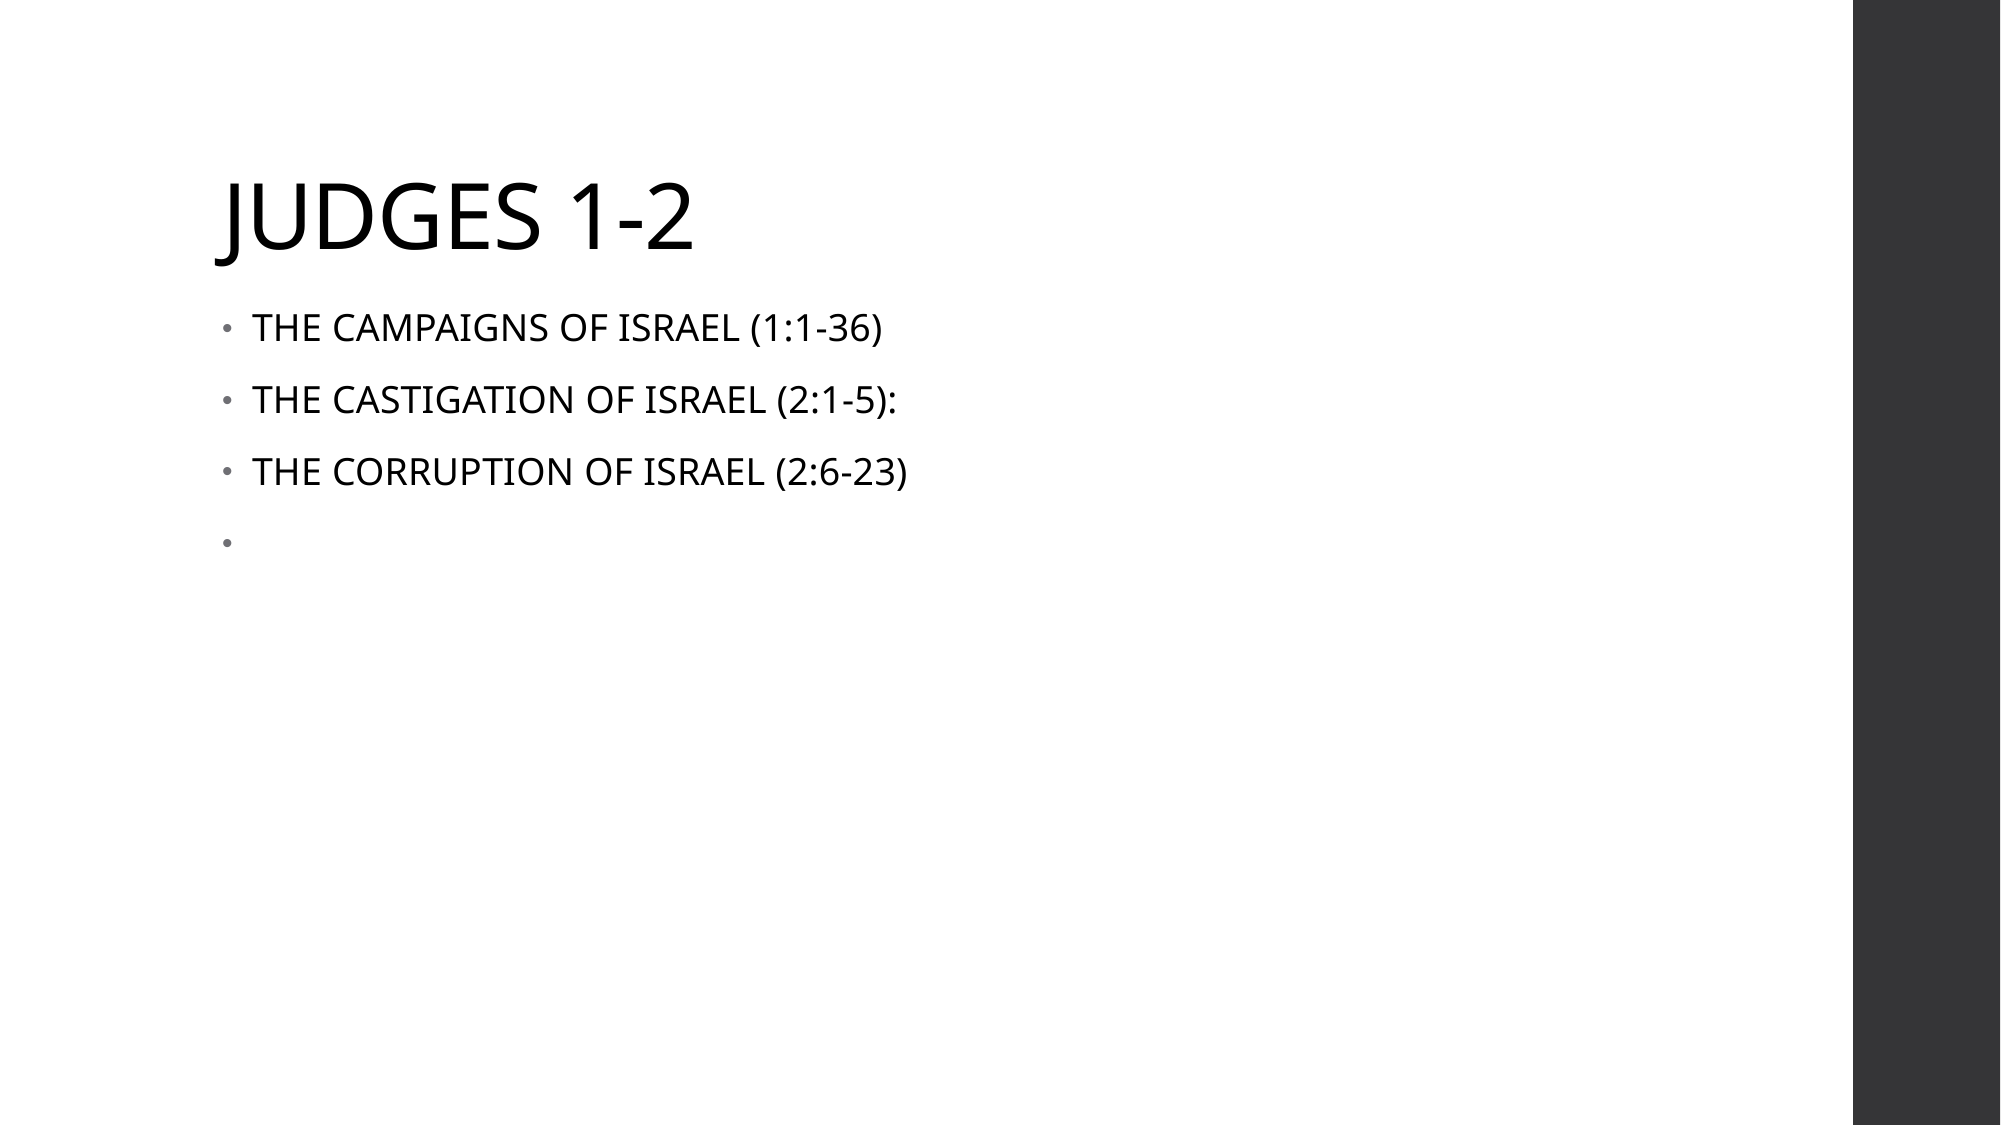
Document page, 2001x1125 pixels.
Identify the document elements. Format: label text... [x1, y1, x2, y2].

list THE CAMPAIGNS OF ISRAEL (1:1-36) THE CASTIGATION OF ISRAEL (2:1-5): THE CORRUPTION OF ISRAEL (2:6-23) [206, 299, 1617, 1014]
title JUDGES 1-2 [206, 60, 1797, 278]
